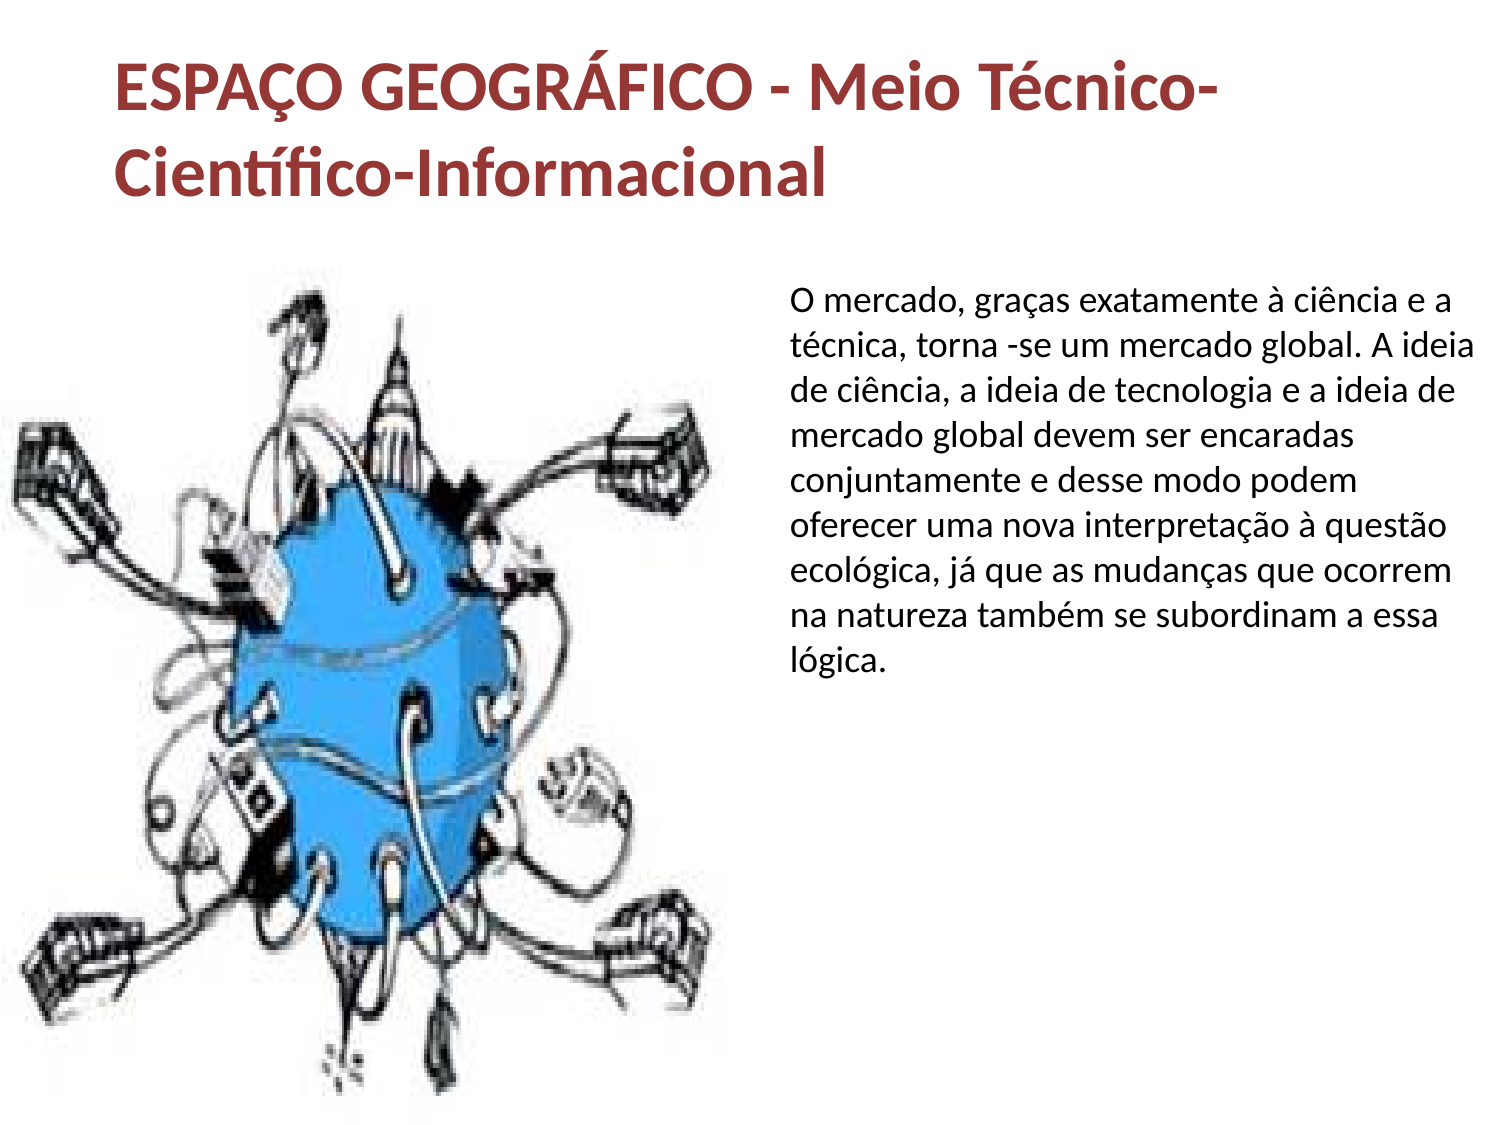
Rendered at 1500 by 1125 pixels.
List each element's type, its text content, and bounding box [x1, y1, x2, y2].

picture [0, 267, 727, 1125]
text_box ESPAÇO GEOGRÁFICO - Meio Técnico- Científico-Informacional [99, 30, 1450, 219]
list O mercado, graças exatamente à ciência e a técnica, torna -se um mercado global. A ideia de ciência, a ideia de tecnologia e a ideia de mercado global devem ser encaradas conjuntamente e desse modo podem oferecer uma nova interpretação à questão ecológica, já que as mudanças que ocorrem na natureza também se subordinam a essa lógica. [774, 267, 1500, 1125]
